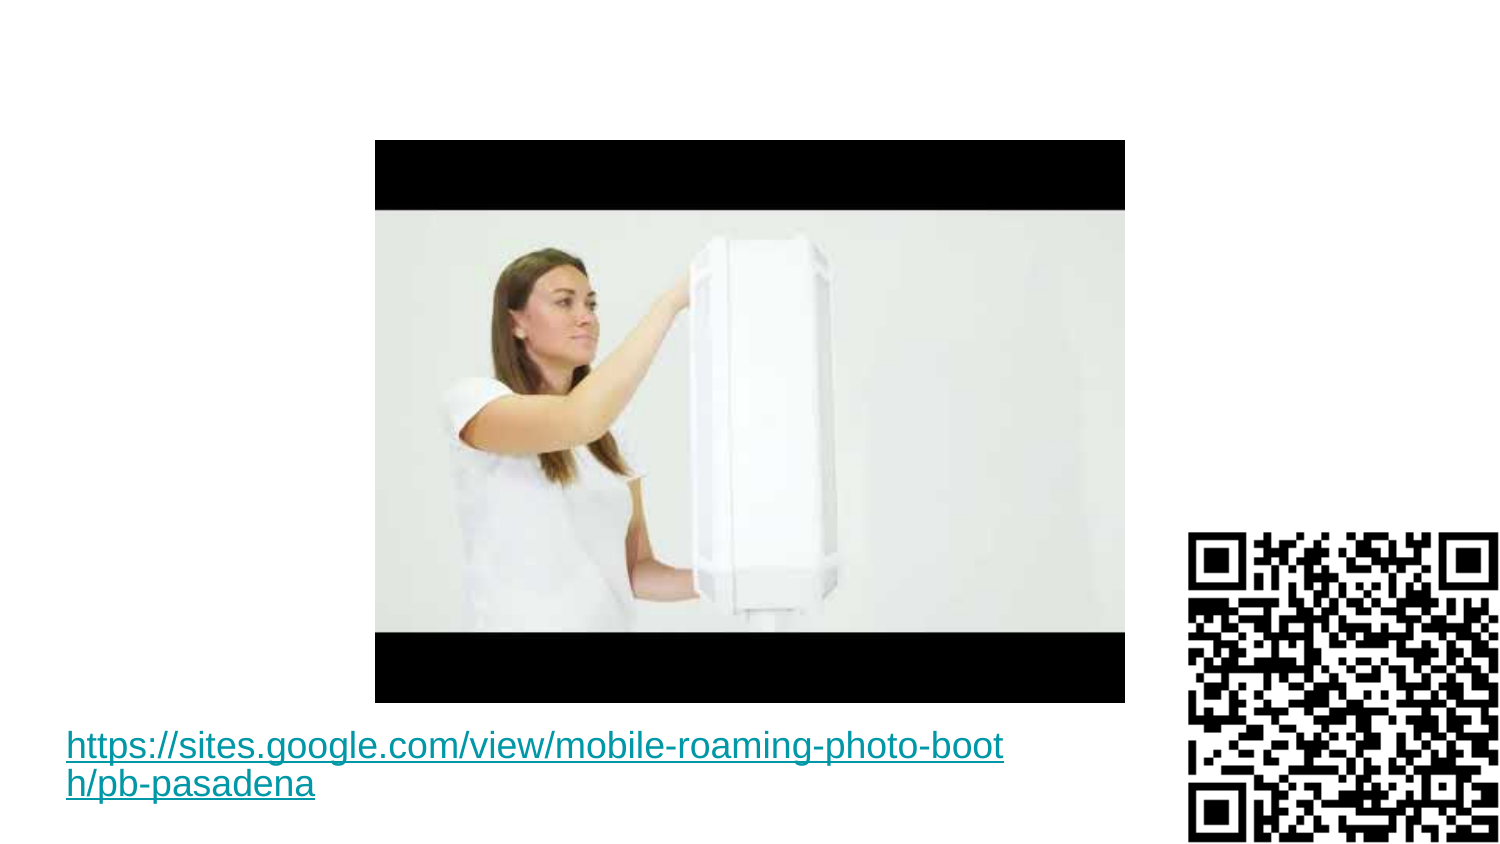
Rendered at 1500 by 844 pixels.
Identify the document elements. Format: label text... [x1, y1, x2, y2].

picture [1187, 531, 1500, 844]
list https://sites.google.com/view/mobile-roaming-photo-booth/pb-pasadena [51, 694, 1036, 794]
picture [375, 140, 1125, 704]
